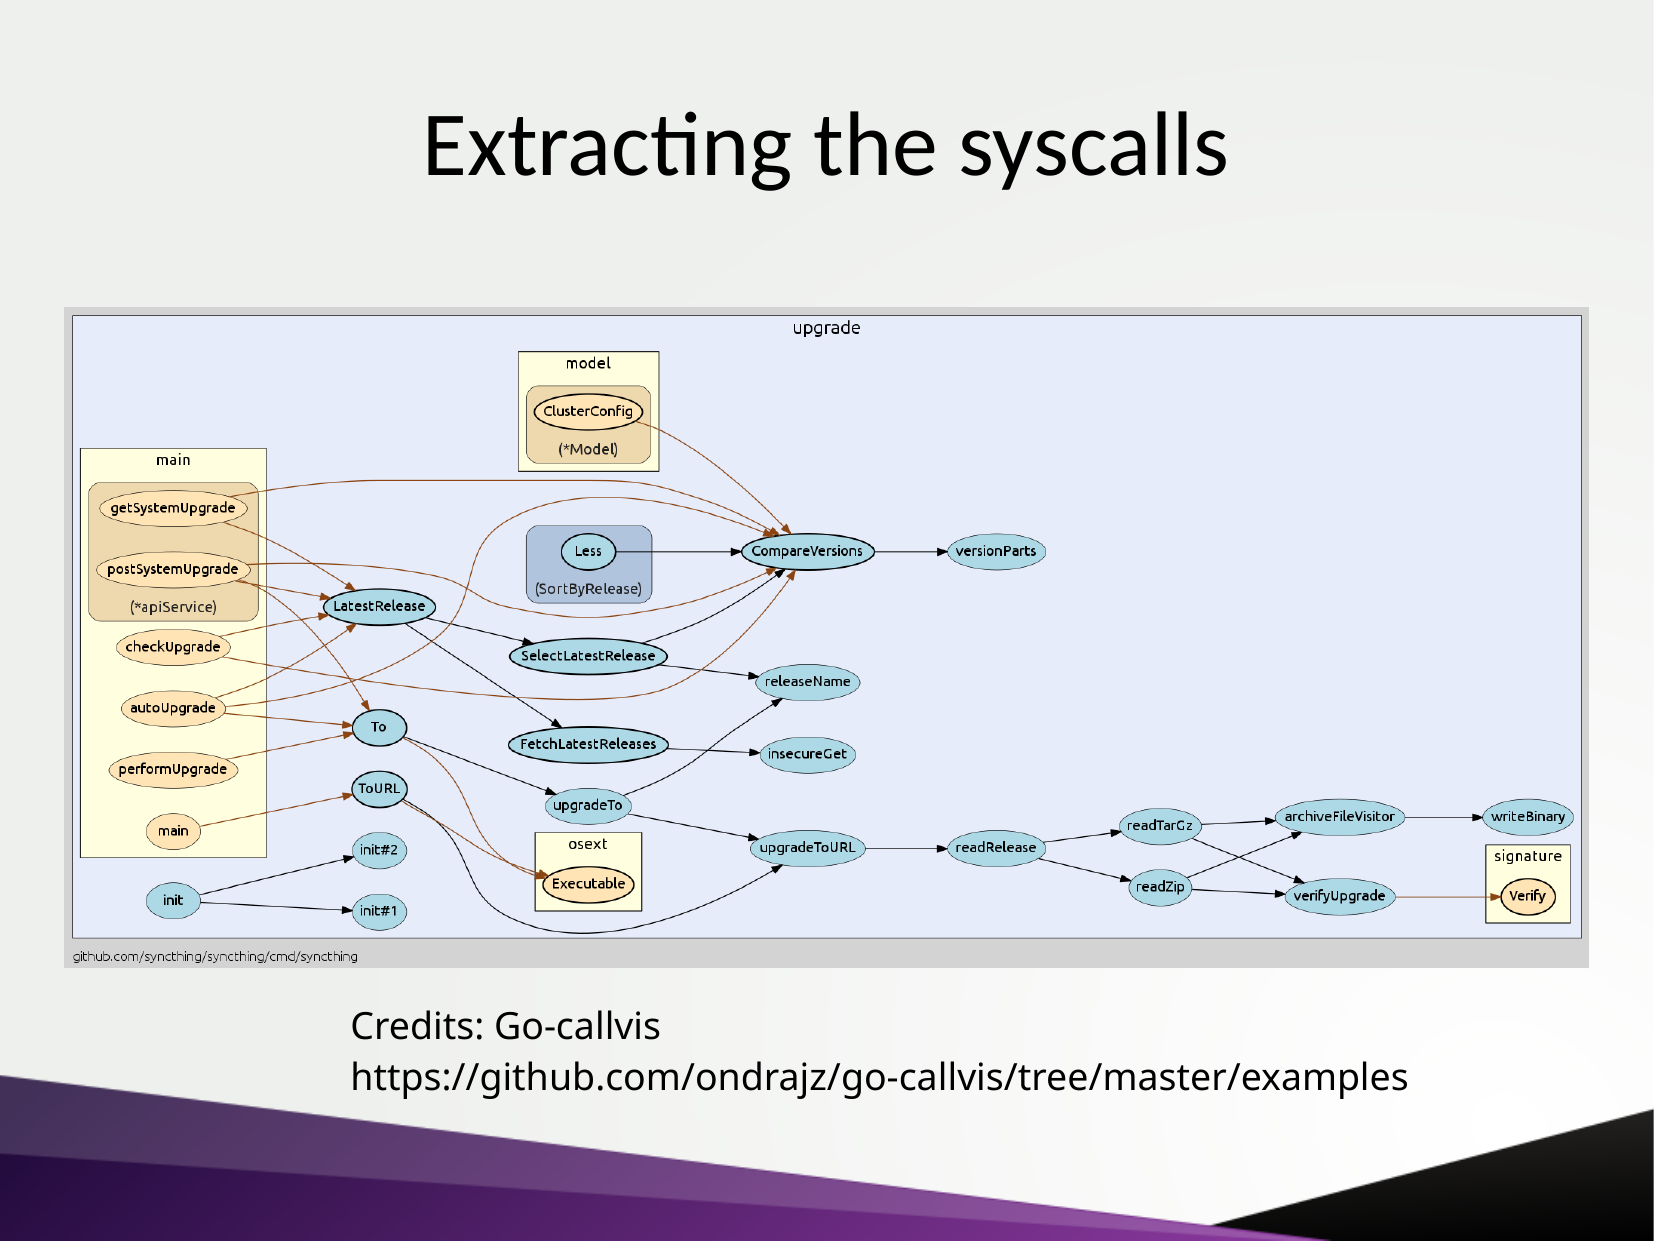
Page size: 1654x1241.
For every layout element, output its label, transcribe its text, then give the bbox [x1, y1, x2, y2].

title Extracting the syscalls [82, 49, 1571, 257]
picture [0, 0, 1654, 1241]
text_box Credits: Go-callvis https://github.com/ondrajz/go-callvis/tree/master/examples [335, 992, 1371, 1097]
